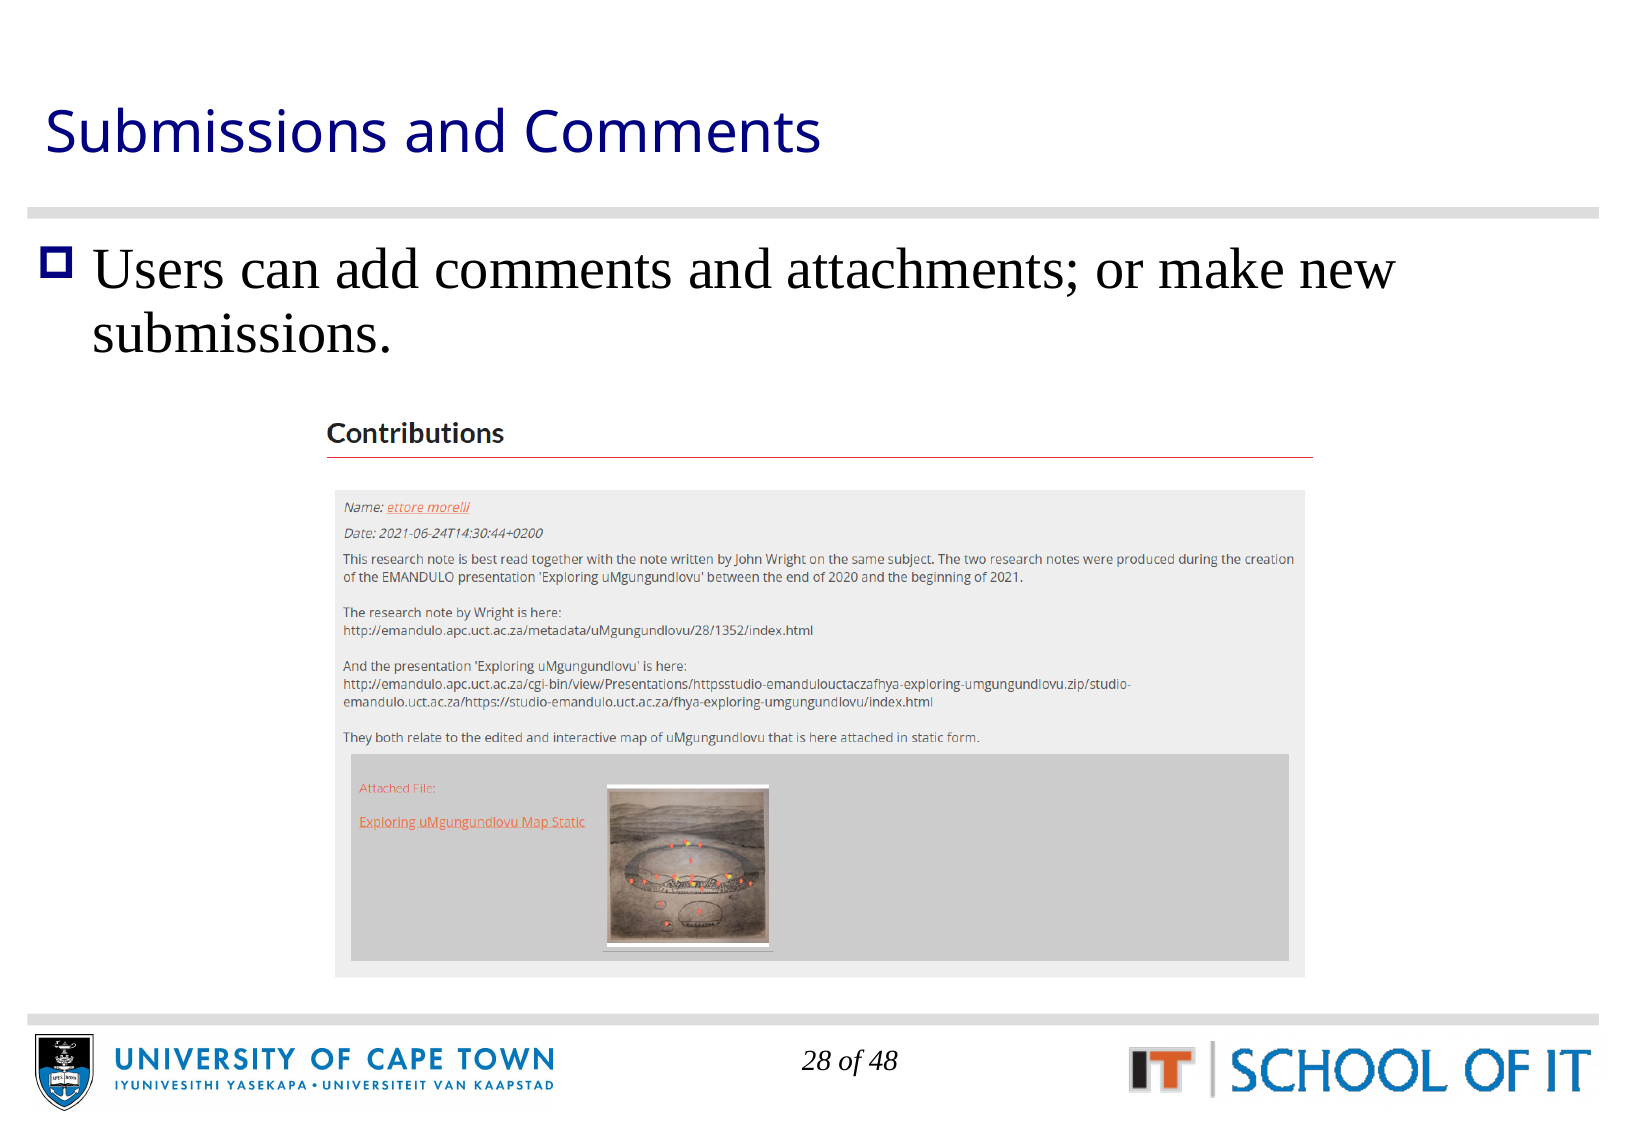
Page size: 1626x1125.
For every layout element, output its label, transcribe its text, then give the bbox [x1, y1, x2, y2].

picture [1118, 1030, 1606, 1109]
title Submissions and Comments [45, 66, 1583, 194]
picture [315, 406, 1324, 987]
list Users can add comments and attachments; or make new submissions. [36, 236, 1579, 998]
picture [35, 1034, 553, 1111]
